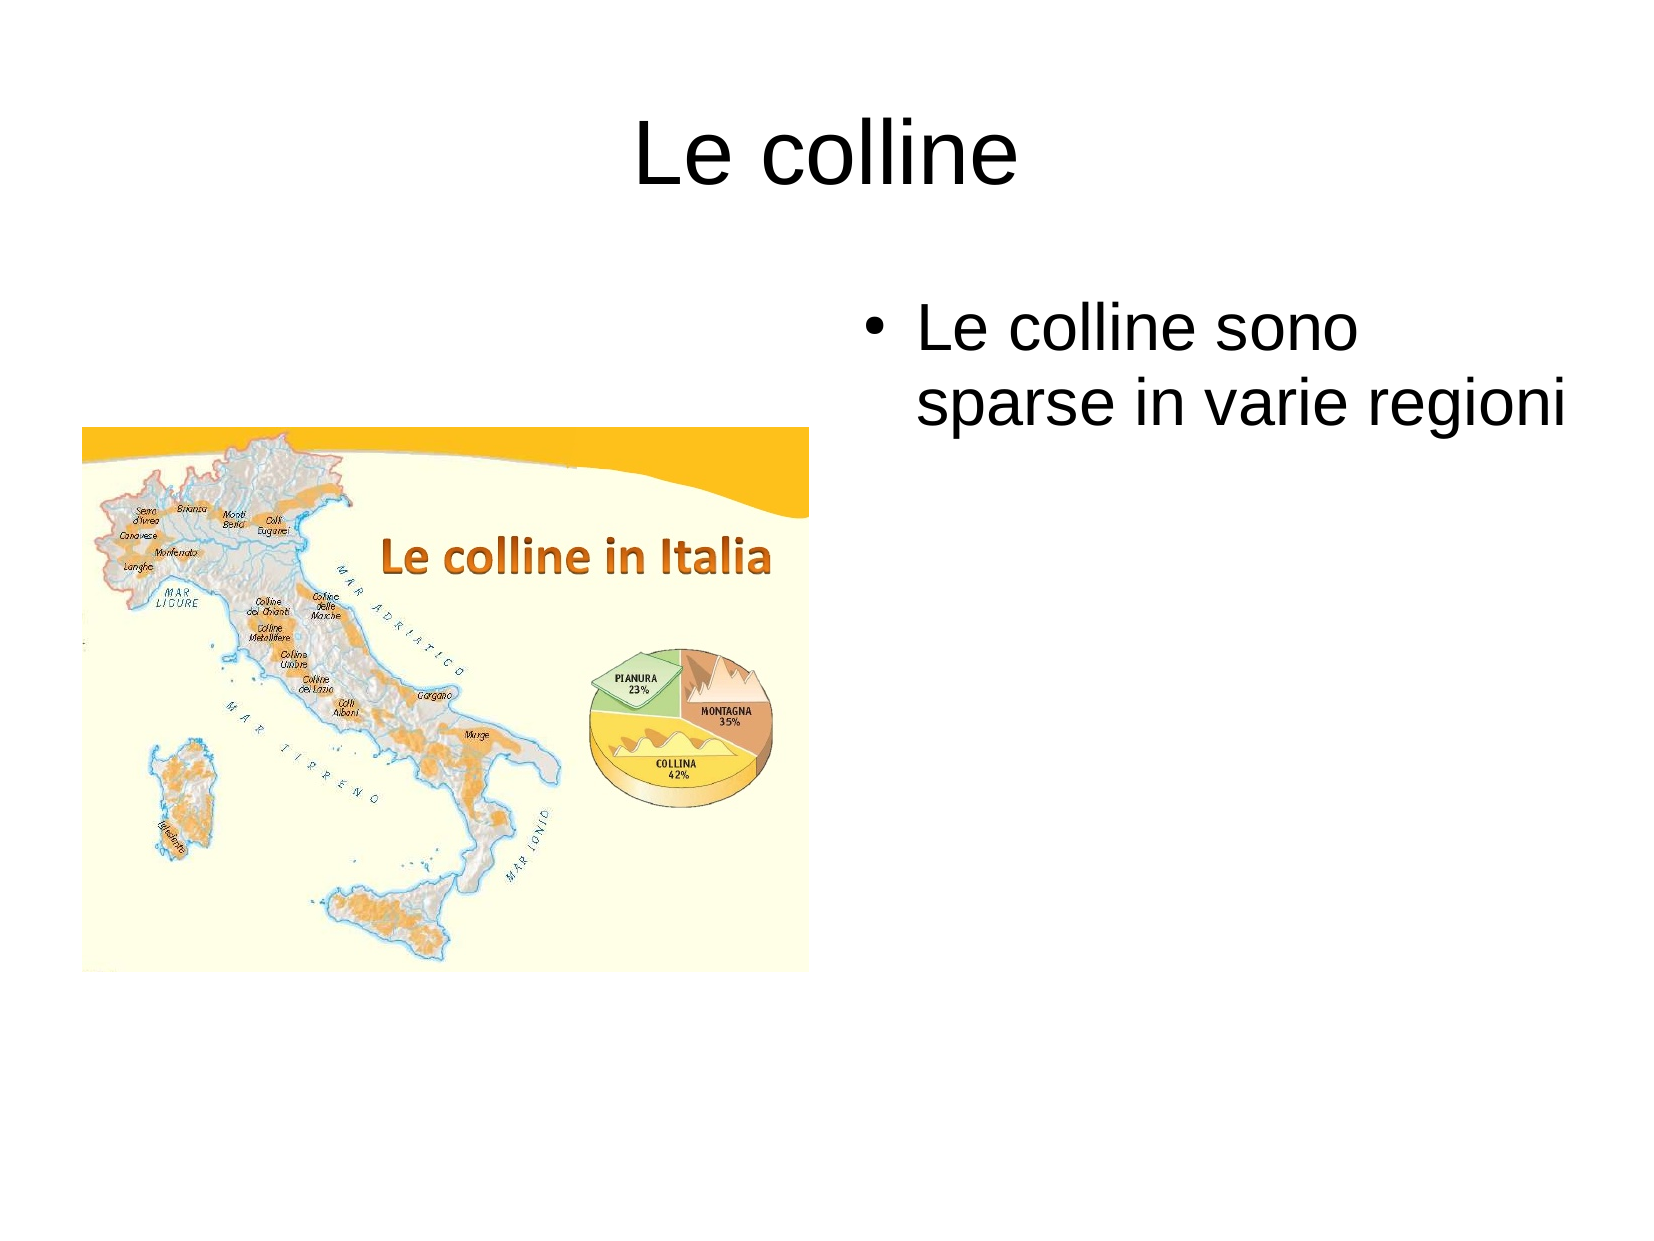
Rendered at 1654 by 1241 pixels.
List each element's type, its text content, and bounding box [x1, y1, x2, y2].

list Le colline sono sparse in varie regioni [845, 290, 1572, 681]
title Le colline [82, 49, 1571, 257]
picture [82, 427, 809, 972]
